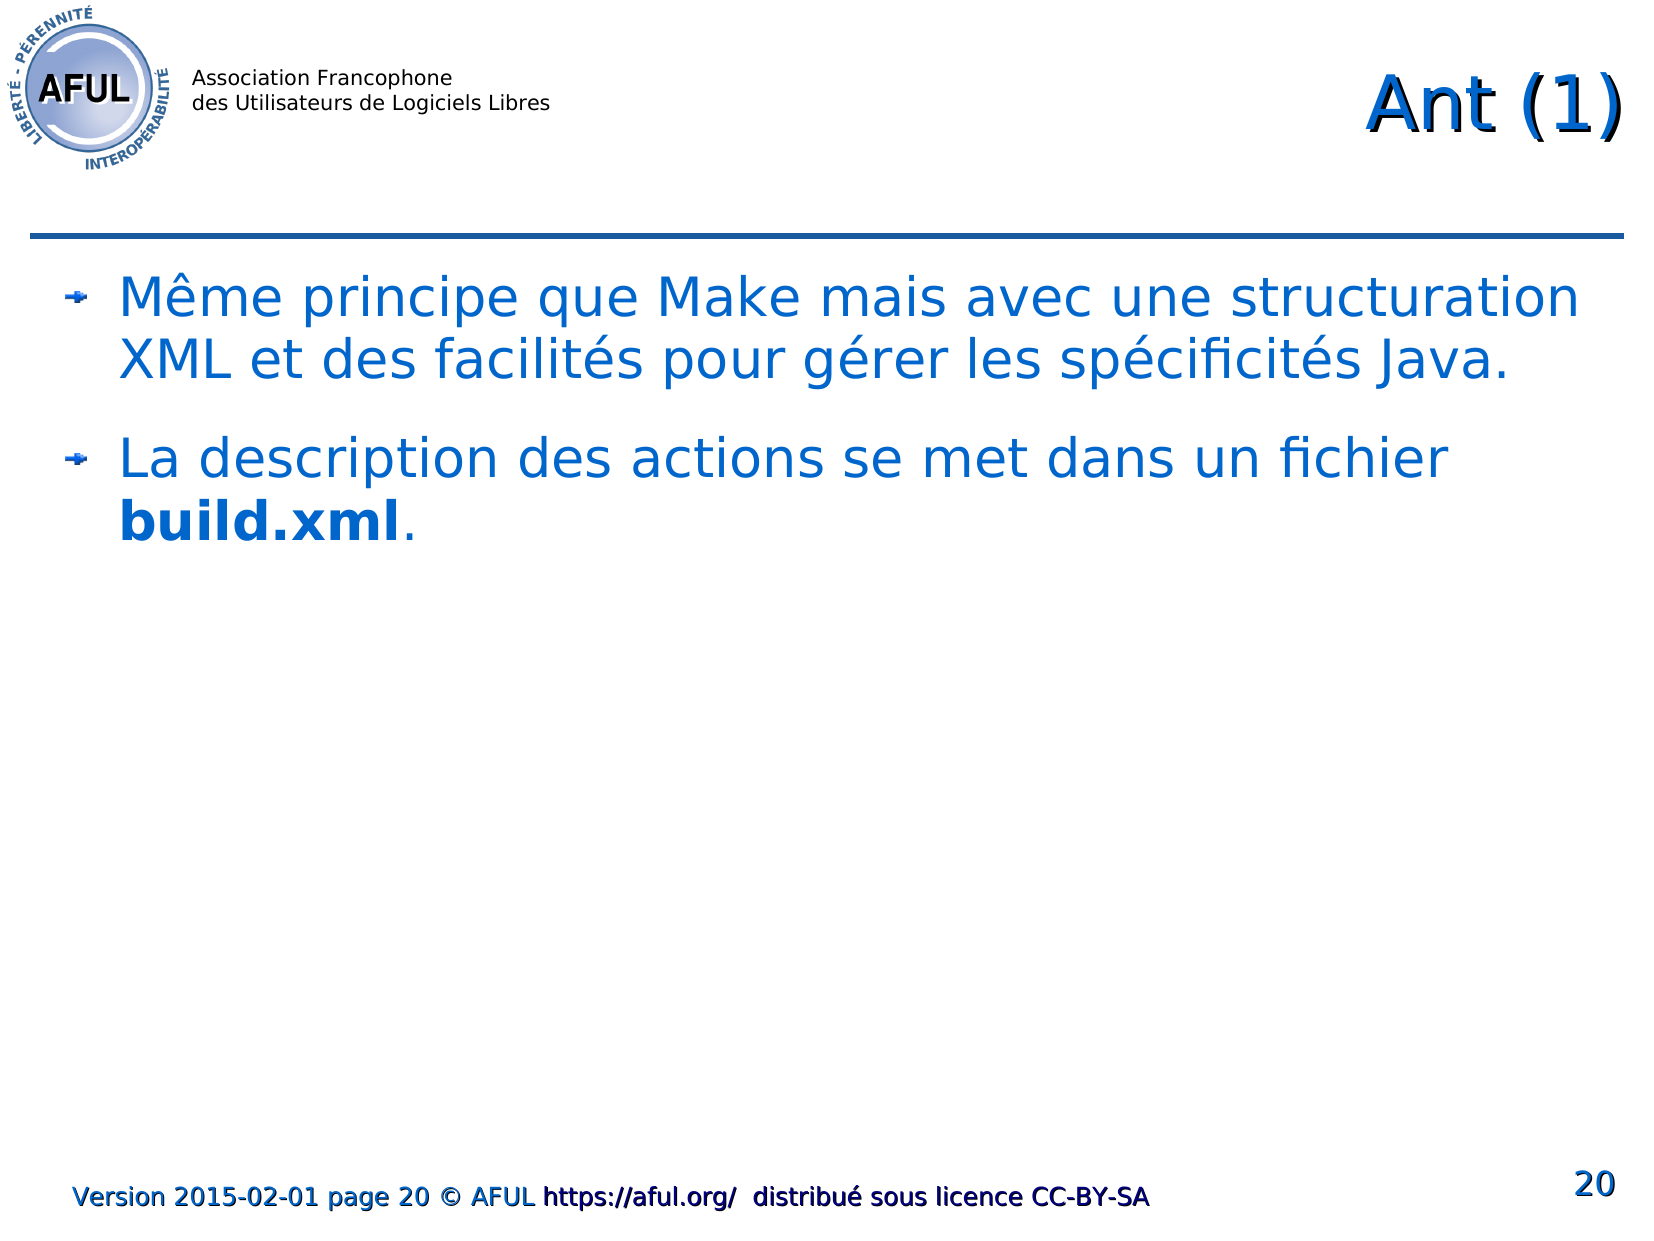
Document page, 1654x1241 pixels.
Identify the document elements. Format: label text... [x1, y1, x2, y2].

list Même principe que Make mais avec une structuration XML et des facilités pour gérer les spécificités Java. La description des actions se met dans un fichier build.xml. [47, 265, 1595, 1196]
title Ant (1) [501, 0, 1625, 207]
picture [0, 0, 178, 178]
